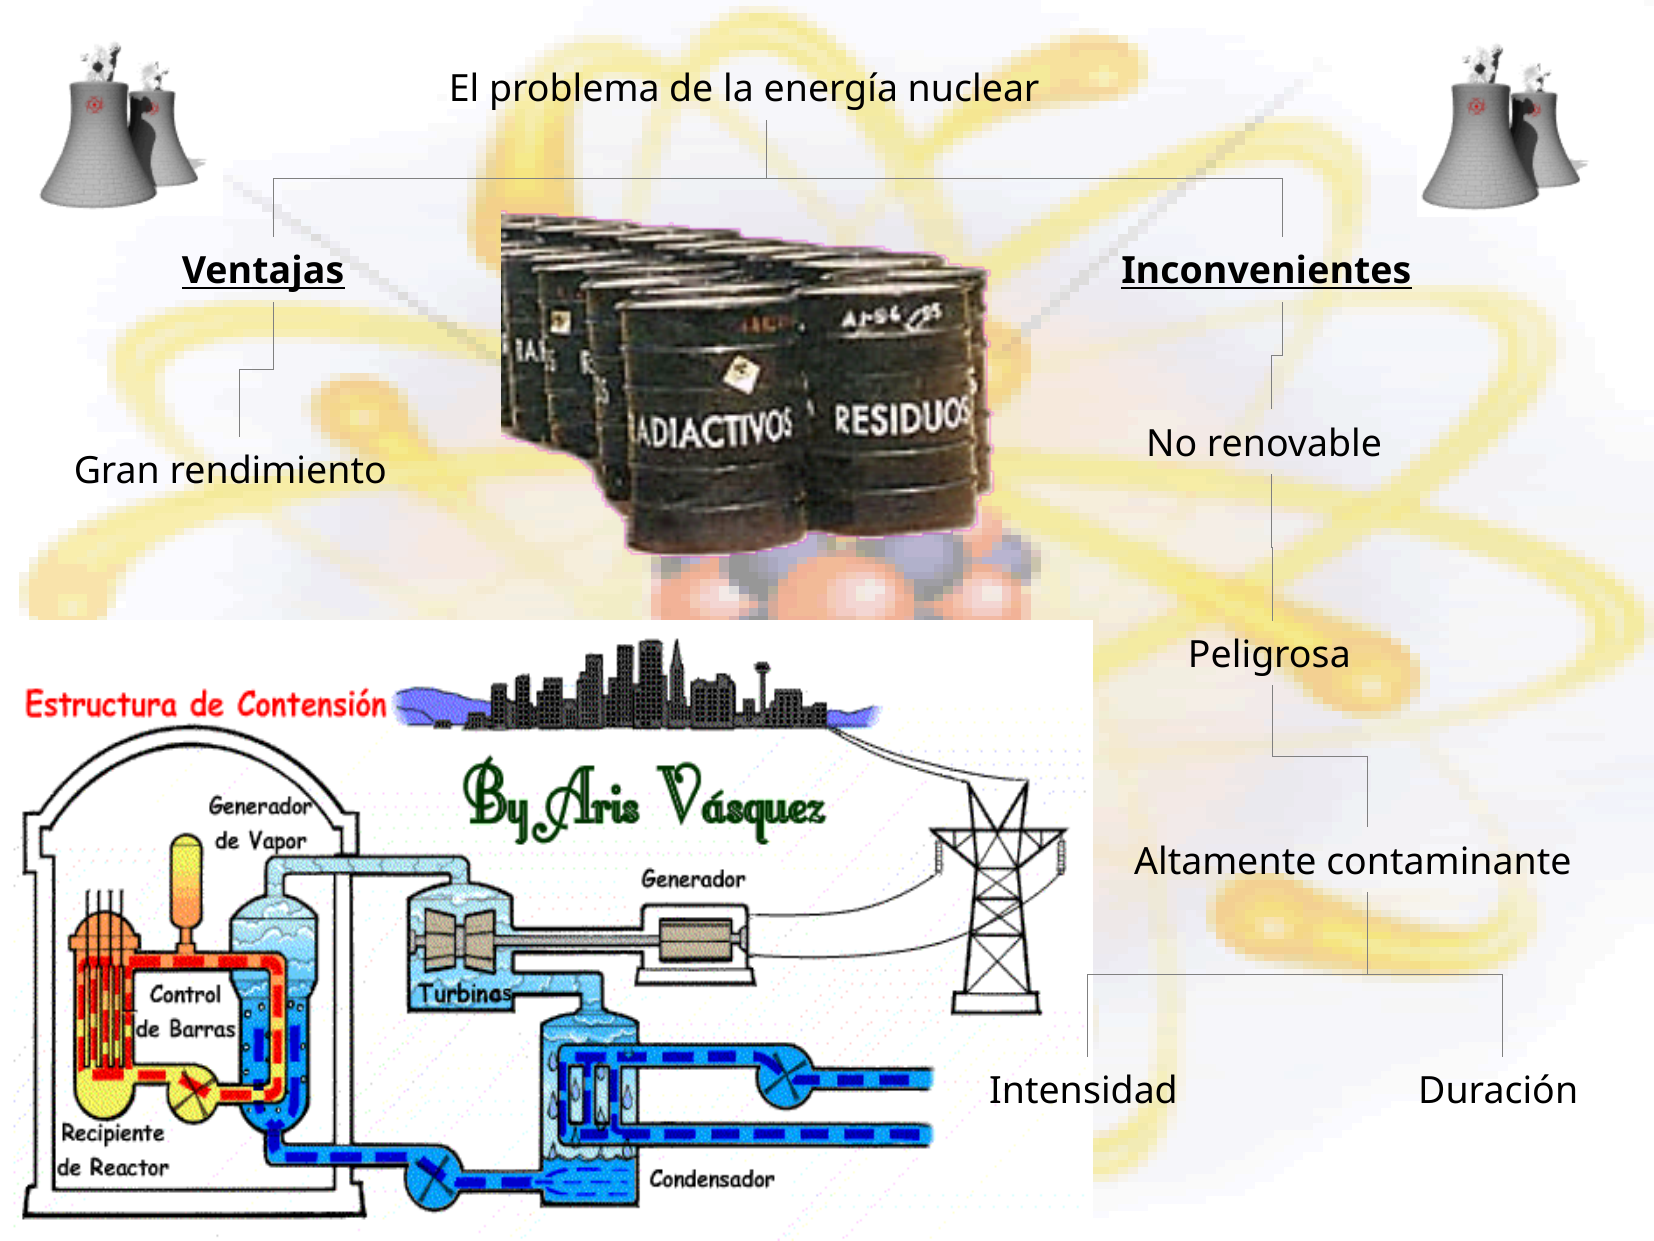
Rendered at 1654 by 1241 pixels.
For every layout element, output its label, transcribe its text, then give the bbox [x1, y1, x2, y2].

text_box Inconvenientes [1106, 236, 1460, 295]
text_box Altamente contaminante [1119, 826, 1617, 886]
text_box Gran rendimiento [59, 436, 420, 495]
text_box No renovable [1131, 408, 1412, 467]
picture [0, 0, 1654, 1241]
text_box El problema de la energía nuclear [434, 54, 1099, 113]
text_box Duración [1403, 1056, 1603, 1116]
text_box Intensidad [974, 1056, 1201, 1116]
text_box Peligrosa [1173, 620, 1372, 679]
text_box Ventajas [167, 236, 380, 295]
